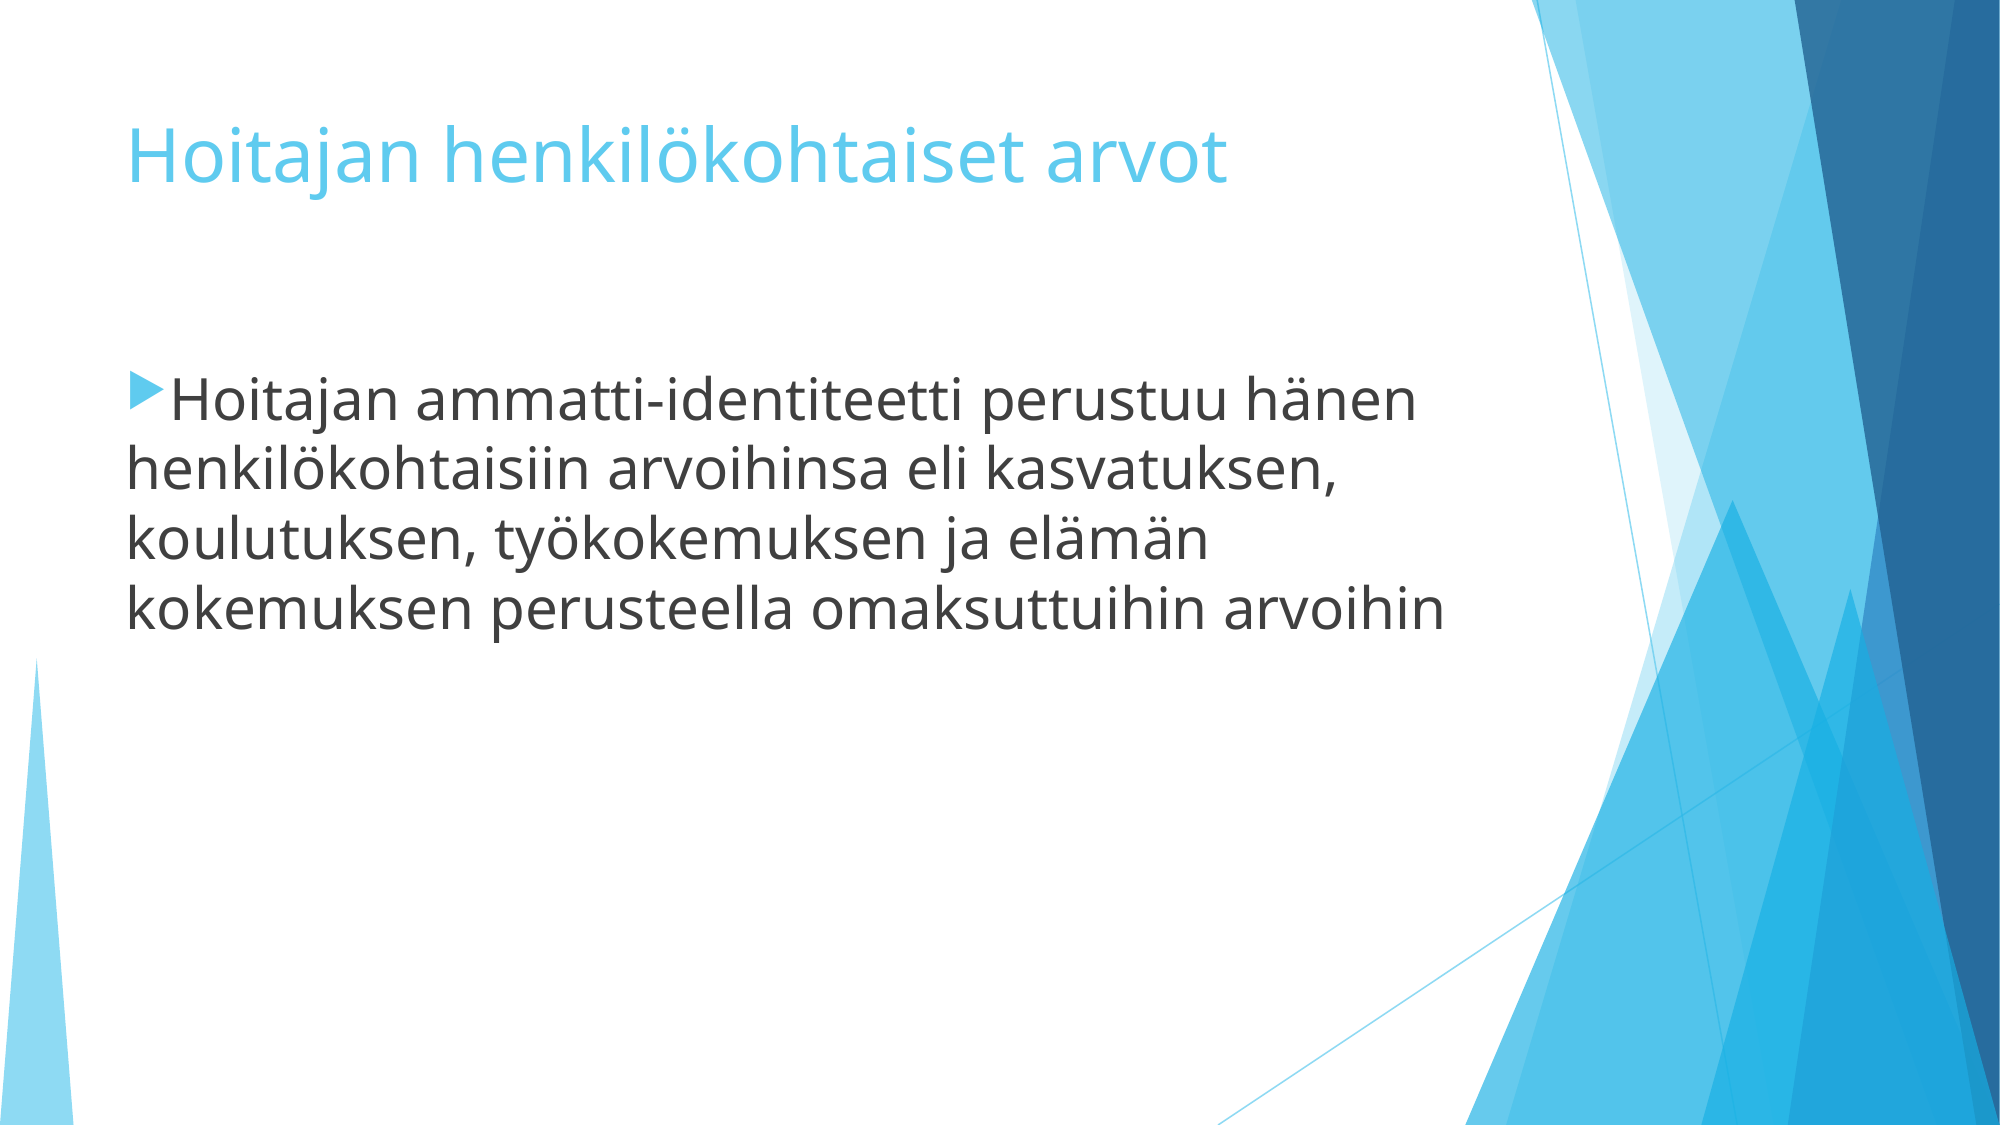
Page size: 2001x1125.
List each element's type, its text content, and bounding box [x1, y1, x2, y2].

title Hoitajan henkilökohtaiset arvot [111, 99, 1522, 317]
list Hoitajan ammatti-identiteetti perustuu hänen henkilökohtaisiin arvoihinsa eli kasvatuksen, koulutuksen, työkokemuksen ja elämän kokemuksen perusteella omaksuttuihin arvoihin [111, 354, 1522, 992]
